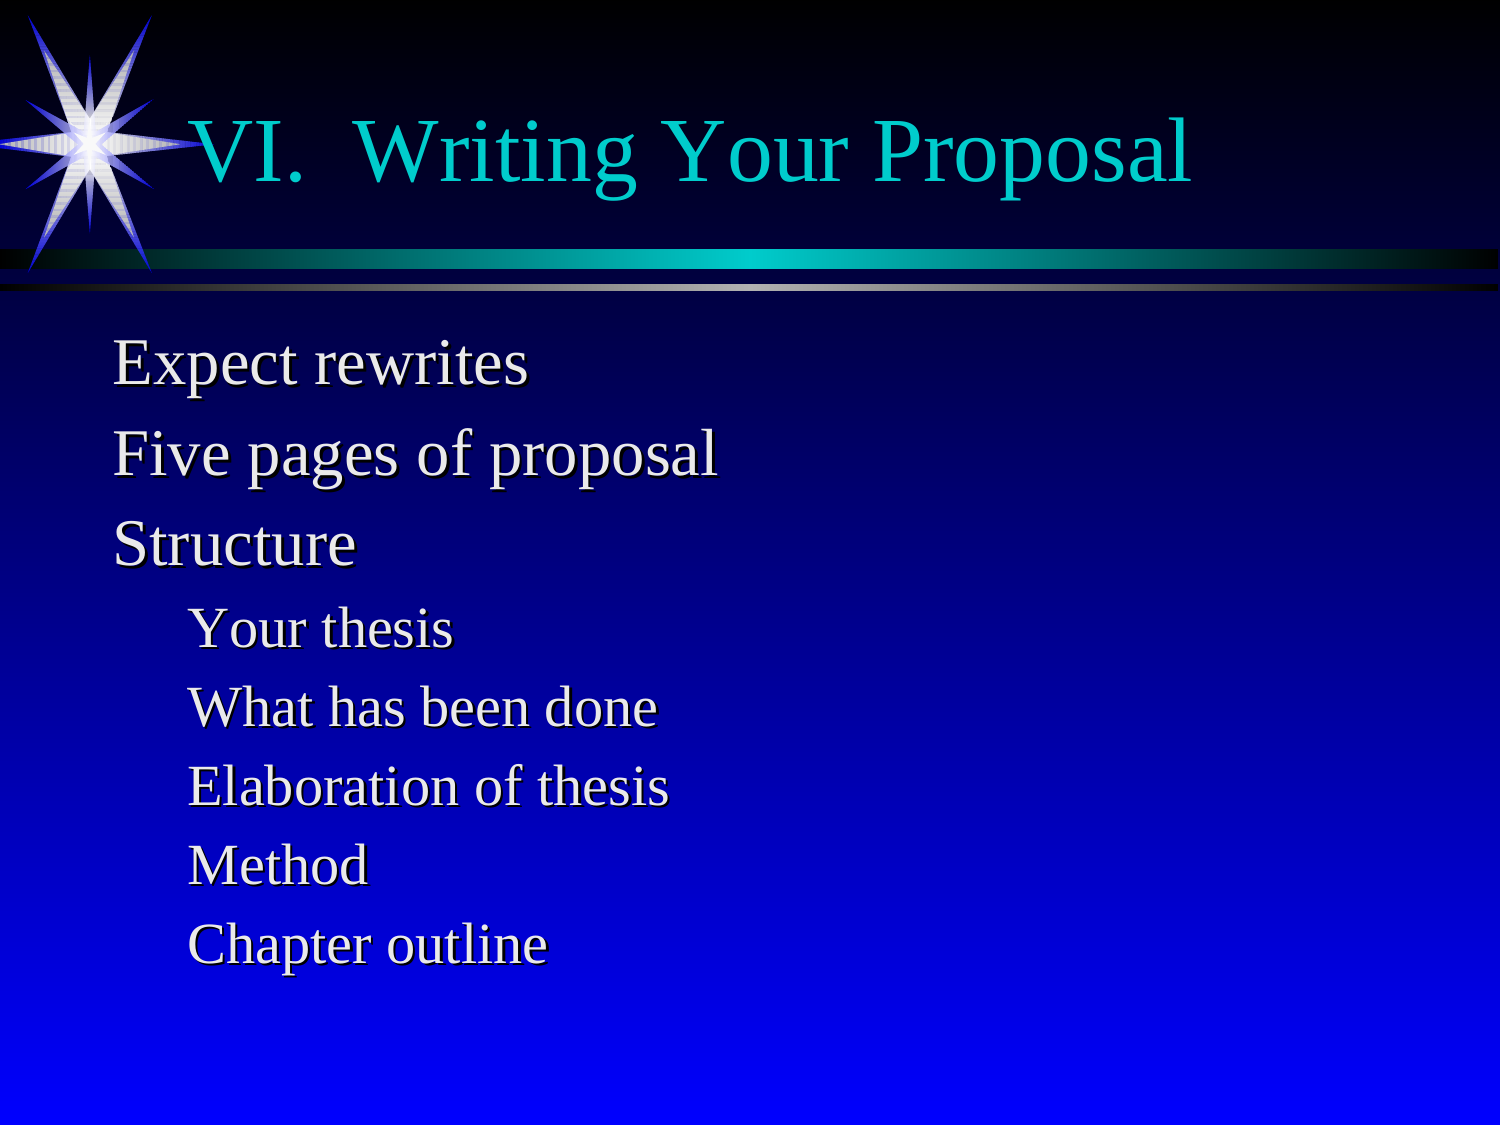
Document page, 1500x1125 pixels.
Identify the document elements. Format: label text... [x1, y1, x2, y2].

list Expect rewrites Five pages of proposal Structure Your thesis What has been done Elaboration of thesis Method Chapter outline [112, 324, 1388, 986]
title VI. Writing Your Proposal [187, 63, 1463, 237]
